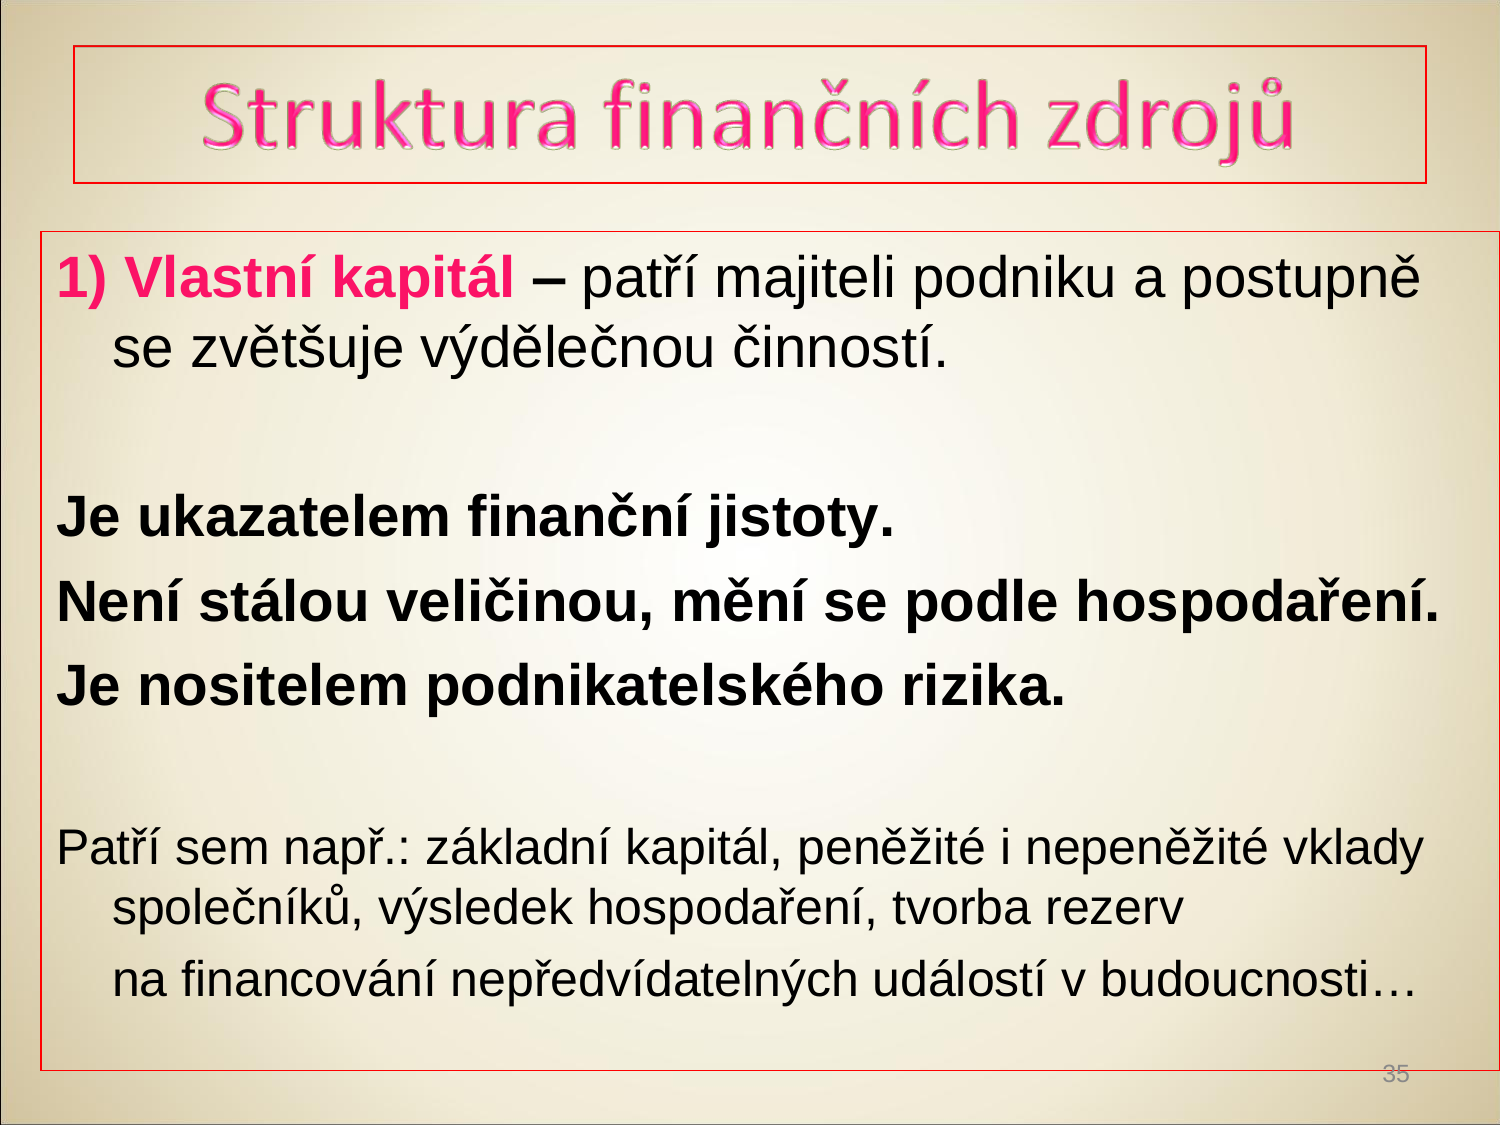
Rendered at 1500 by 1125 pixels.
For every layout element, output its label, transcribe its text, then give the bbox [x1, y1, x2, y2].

list 1) Vlastní kapitál ‒ patří majiteli podniku a postupně se zvětšuje výdělečnou činností. Je ukazatelem finanční jistoty. Není stálou veličinou, mění se podle hospodaření. Je nositelem podnikatelského rizika. Patří sem např.: základní kapitál, peněžité i nepeněžité vklady společníků, výsledek hospodaření, tvorba rezerv na financování nepředvídatelných událostí v budoucnosti… [41, 231, 1500, 1071]
text_box <číslo> [1074, 1042, 1426, 1103]
text_box [72, 22, 1428, 185]
picture [0, 0, 1500, 1125]
